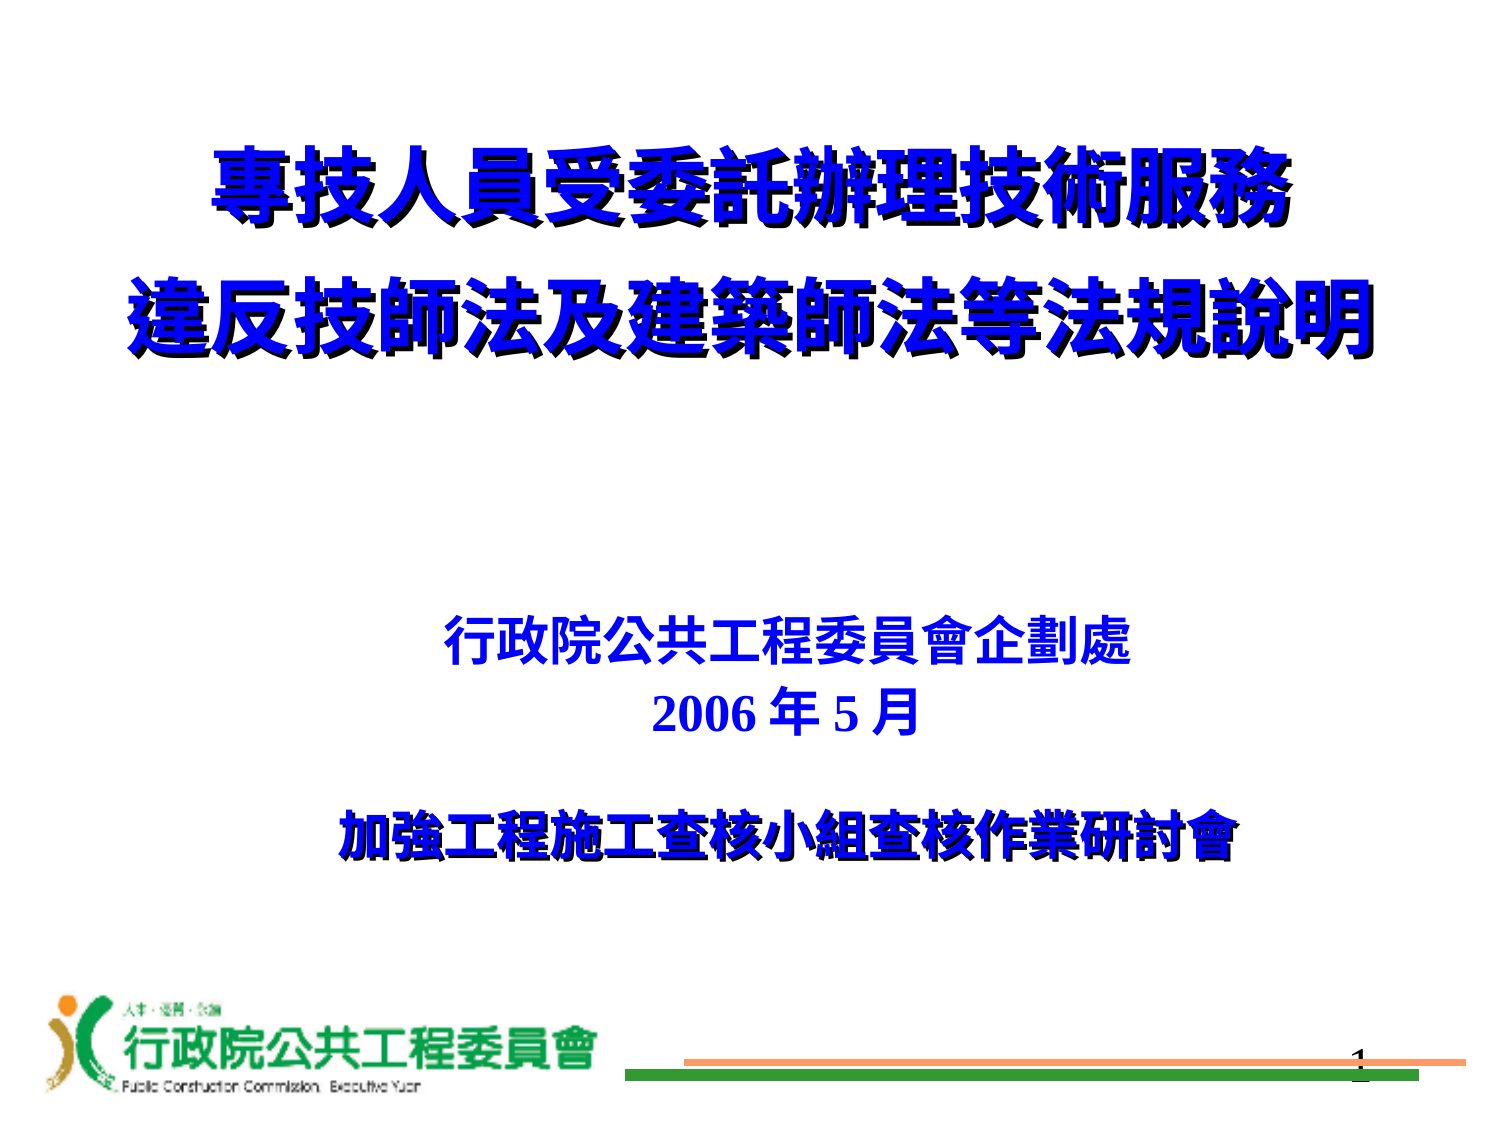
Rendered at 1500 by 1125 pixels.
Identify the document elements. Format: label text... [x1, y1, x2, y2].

text_box 專技人員受委託辦理技術服務 違反技師法及建築師法等法規說明 [50, 125, 1451, 372]
text_box 行政院公共工程委員會企劃處 2006年5月 加強工程施工查核小組查核作業研討會 [150, 449, 1426, 875]
